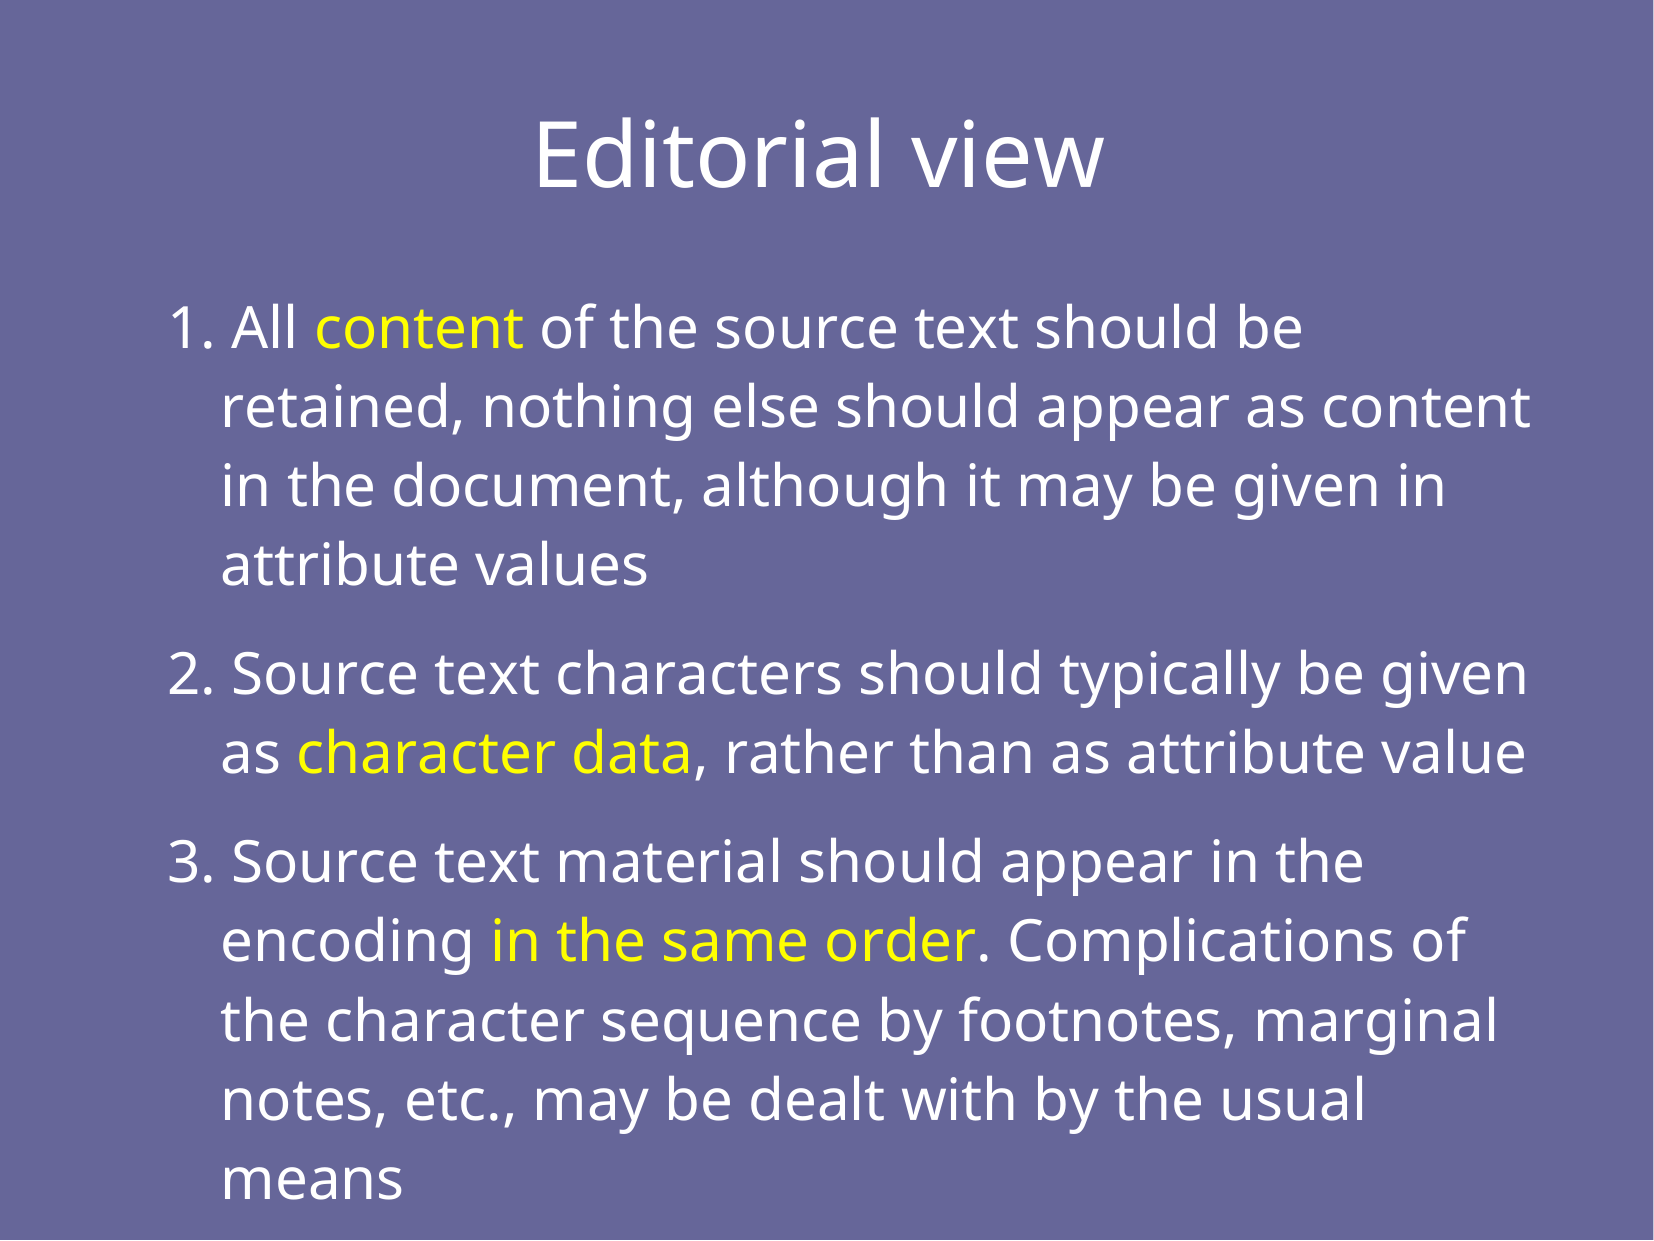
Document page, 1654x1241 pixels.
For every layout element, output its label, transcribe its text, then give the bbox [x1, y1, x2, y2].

title Editorial view [112, 75, 1525, 230]
list 1. All content of the source text should be retained, nothing else should appear as content in the document, although it may be given in attribute values 2. Source text characters should typically be given as character data, rather than as attribute value 3. Source text material should appear in the encoding in the same order. Complications of the character sequence by footnotes, marginal notes, etc., may be dealt with by the usual means [150, 285, 1563, 1126]
